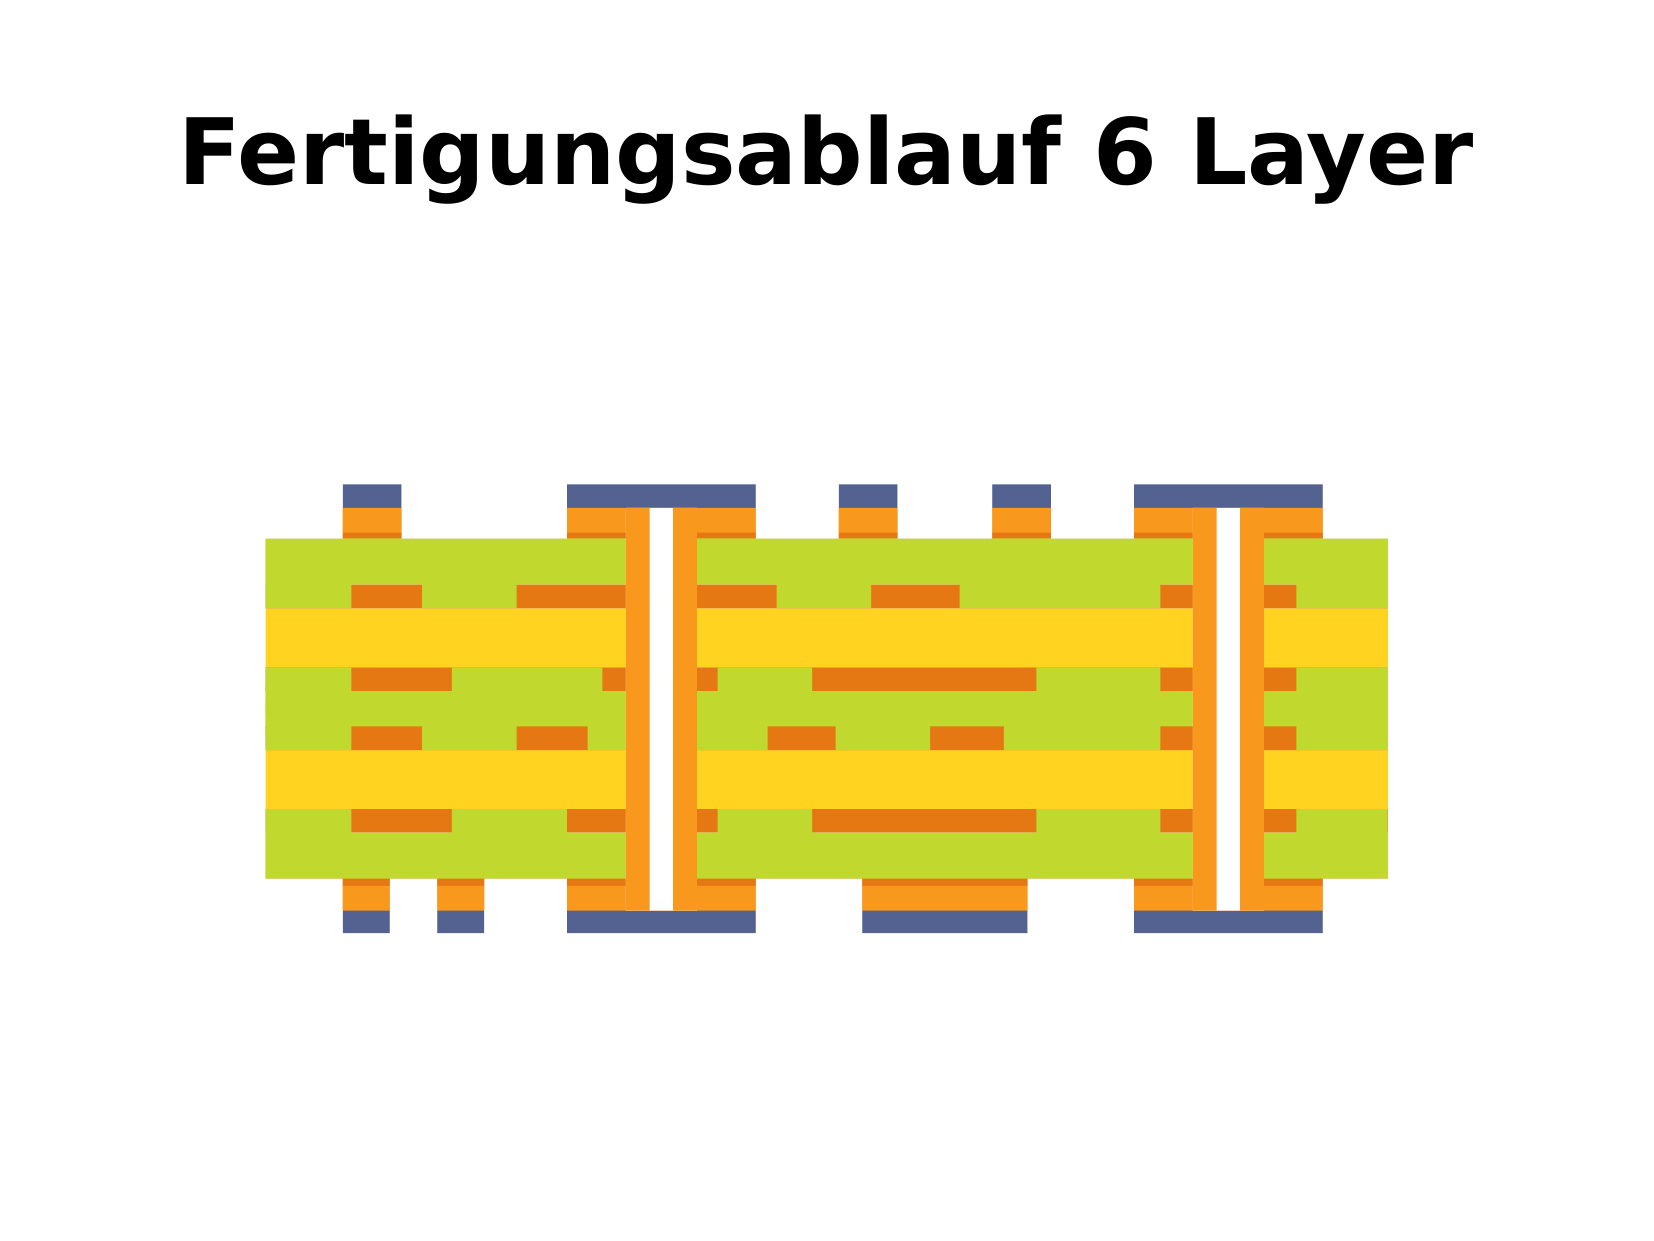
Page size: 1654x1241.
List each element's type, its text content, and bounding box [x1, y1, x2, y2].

text_box [259, 473, 1394, 944]
title Fertigungsablauf 6 Layer [82, 49, 1571, 257]
